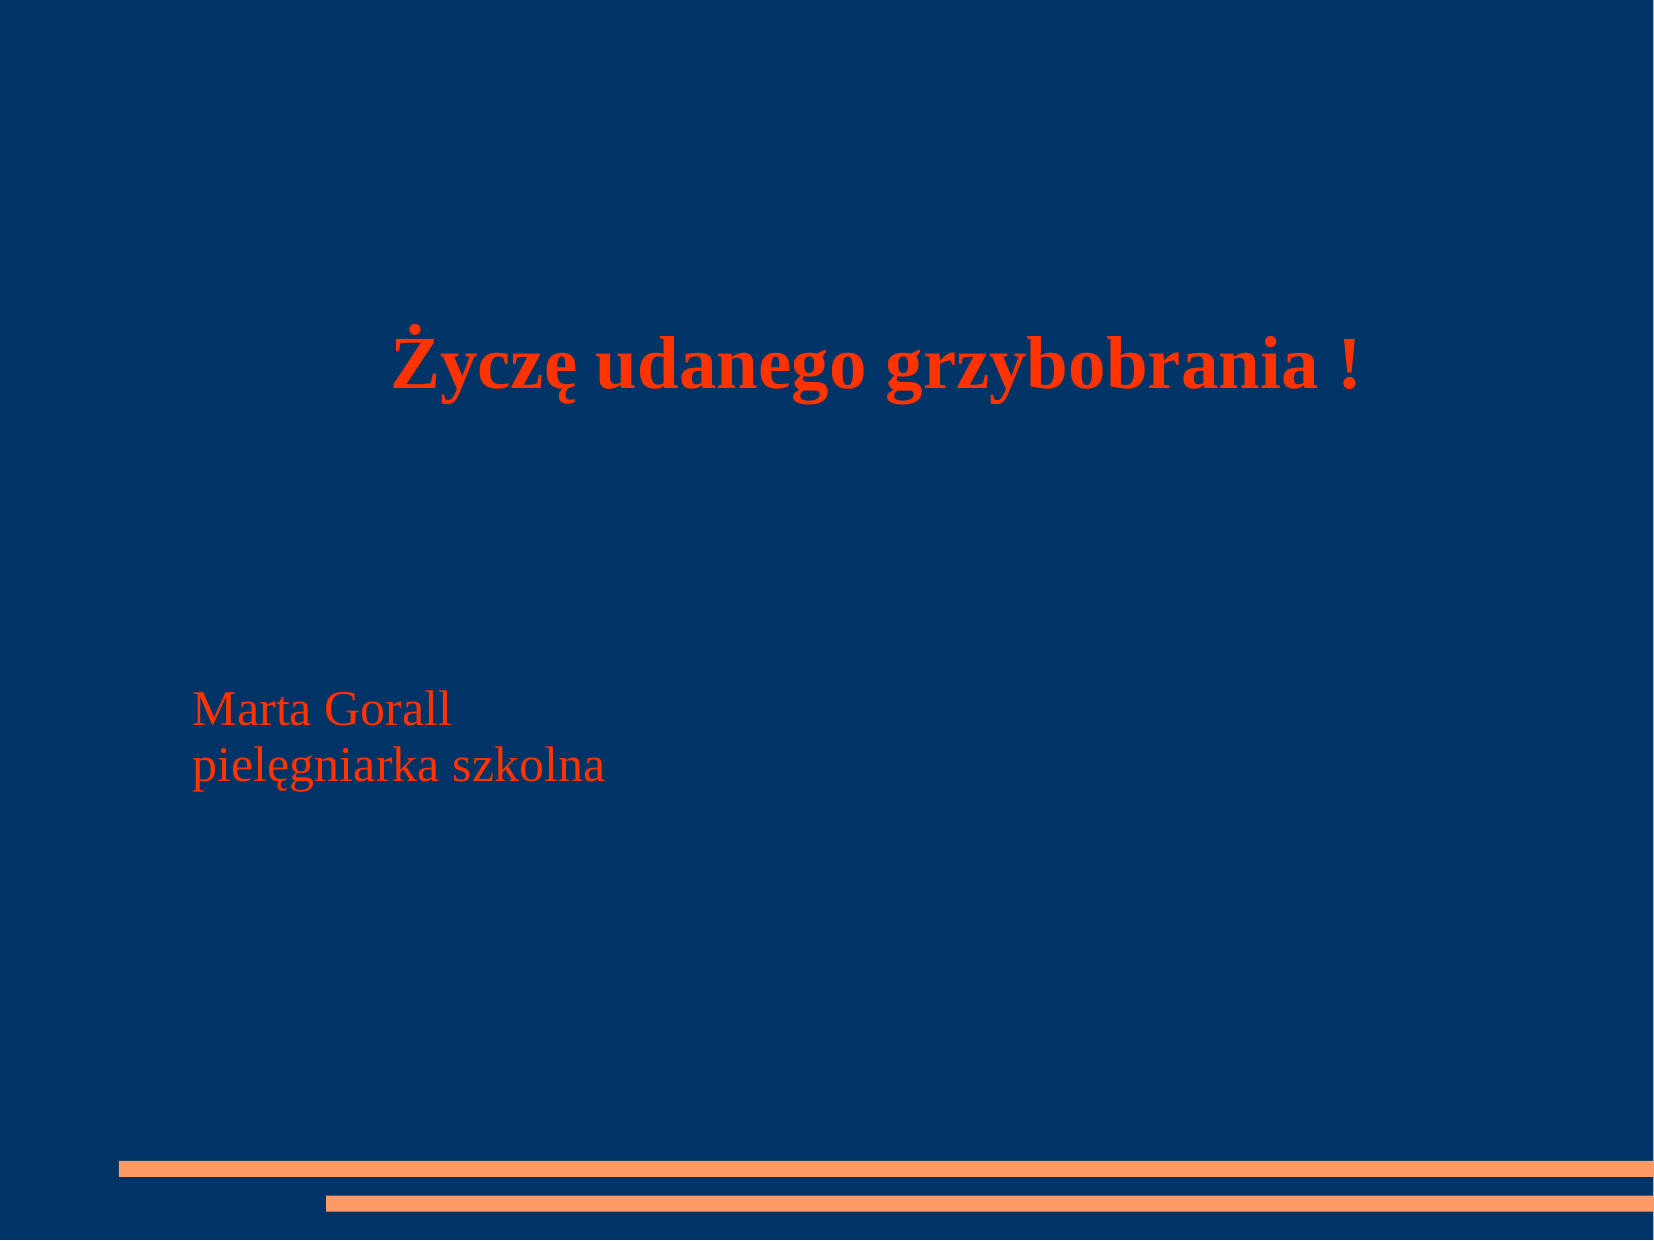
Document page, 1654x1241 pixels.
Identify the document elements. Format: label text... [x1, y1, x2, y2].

list Życzę udanego grzybobrania ! Marta Gorall pielęgniarka szkolna [121, 322, 1561, 1132]
